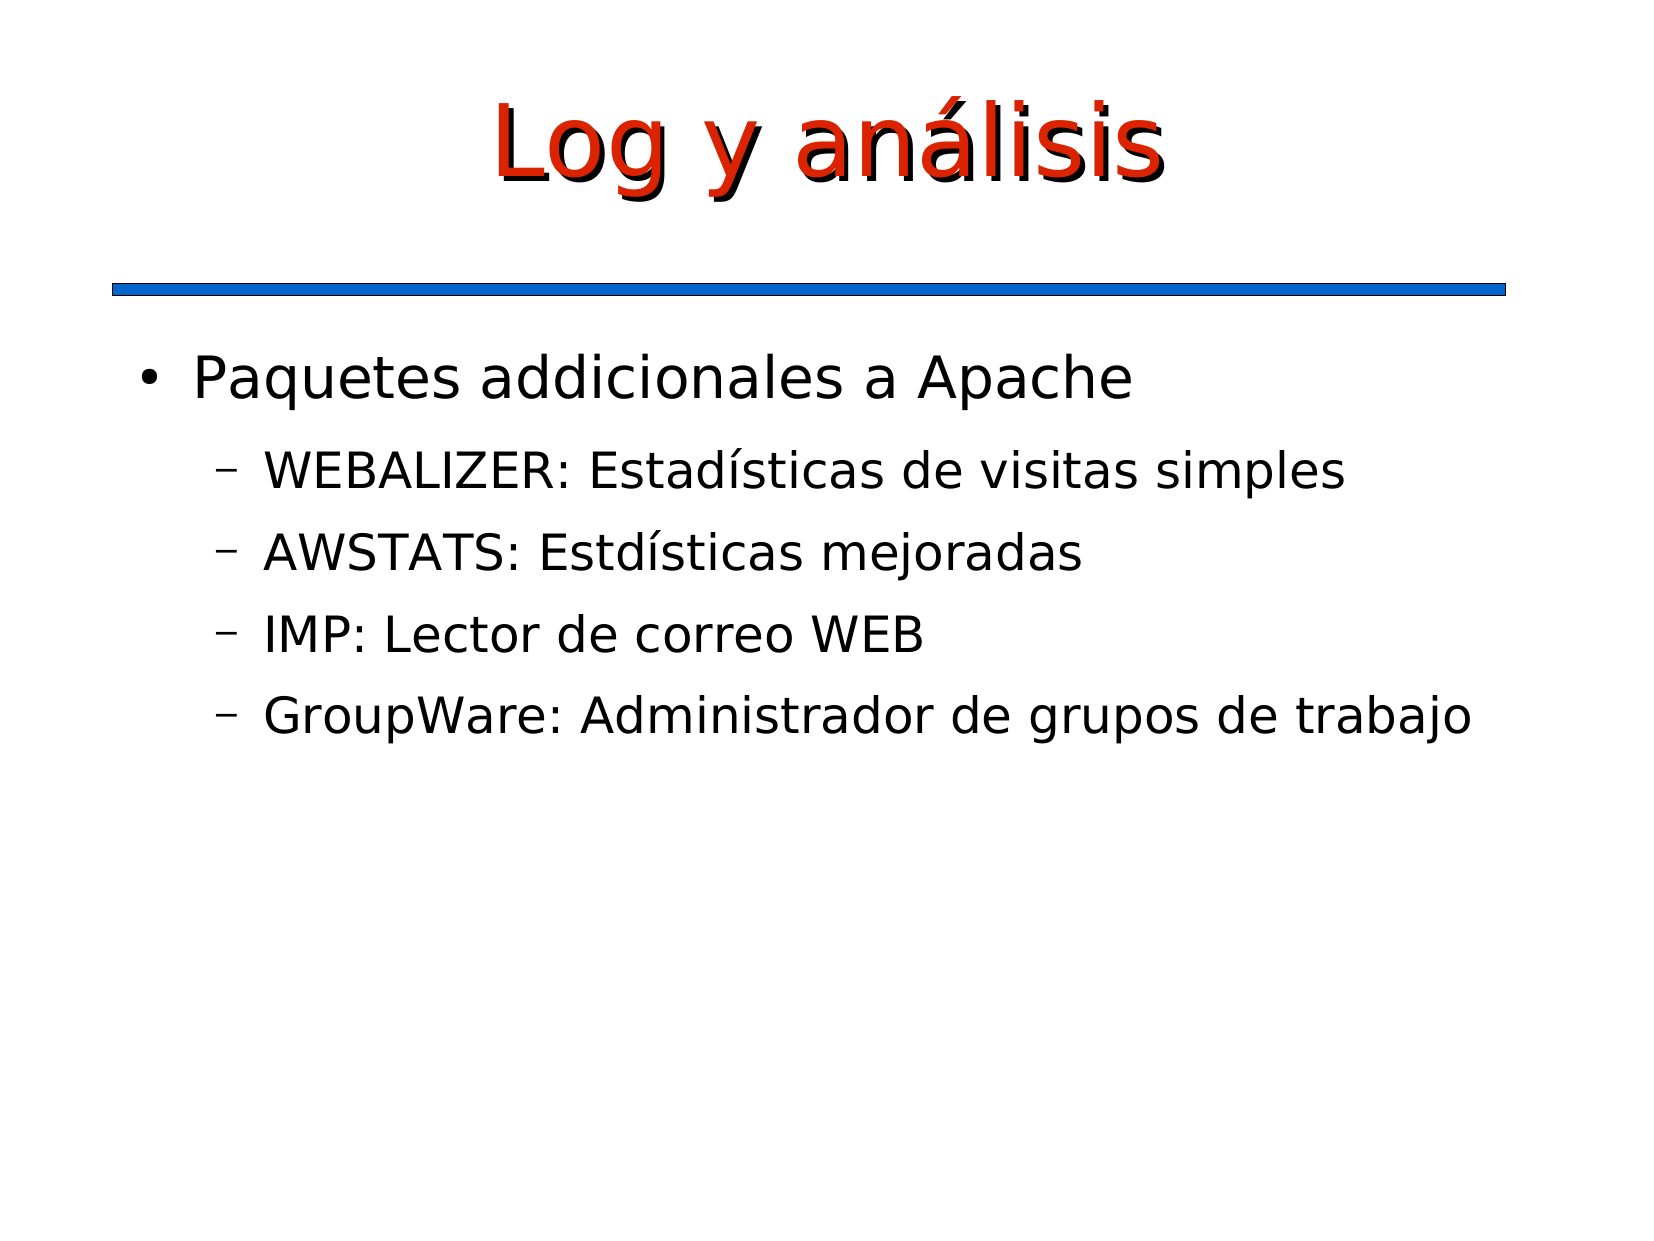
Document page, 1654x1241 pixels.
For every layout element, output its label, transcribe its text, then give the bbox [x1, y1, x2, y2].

title Log y análisis [121, 37, 1534, 246]
list Paquetes addicionales a Apache WEBALIZER: Estadísticas de visitas simples AWSTATS: Estdísticas mejoradas IMP: Lector de correo WEB GroupWare: Administrador de grupos de trabajo [121, 344, 1534, 1127]
